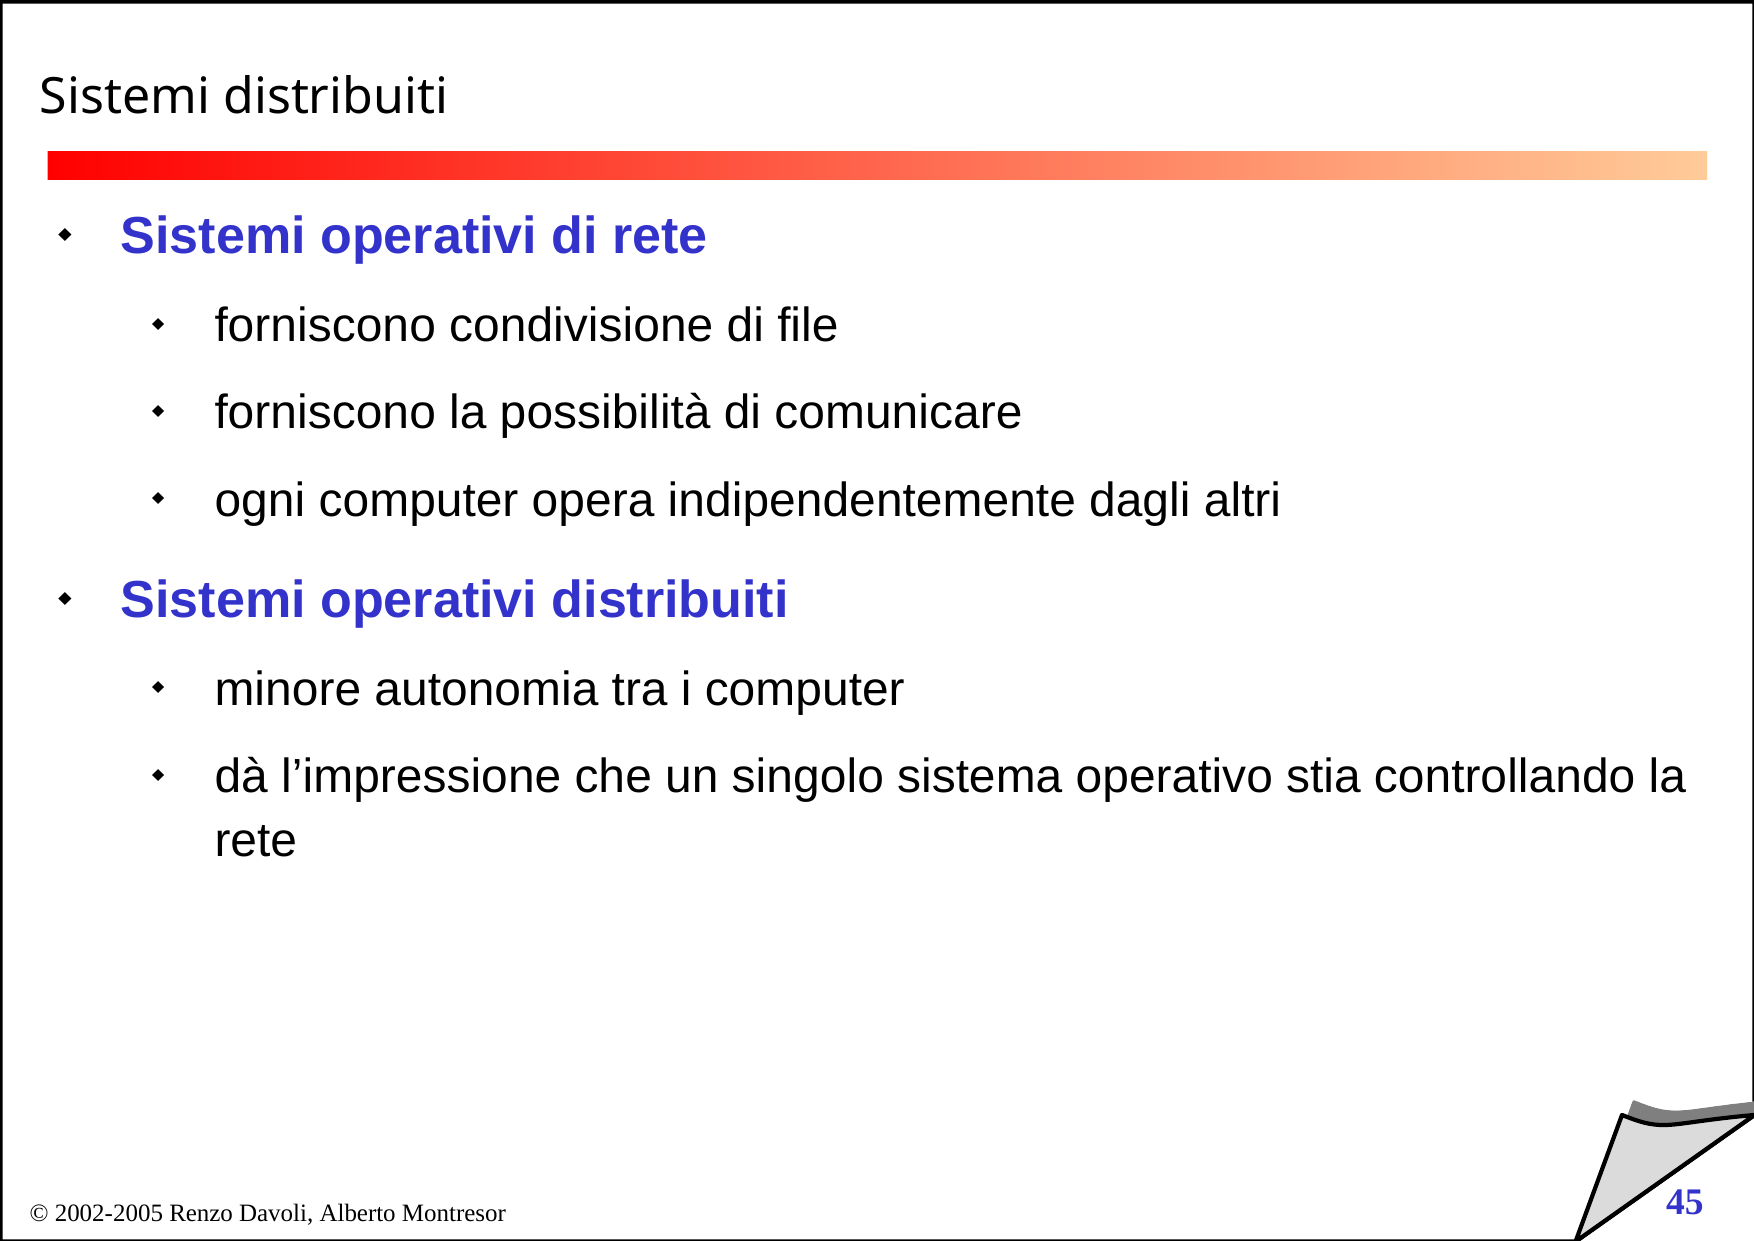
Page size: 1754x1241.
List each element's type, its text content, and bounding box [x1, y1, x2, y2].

list Sistemi operativi di rete forniscono condivisione di file forniscono la possibilità di comunicare ogni computer opera indipendentemente dagli altri Sistemi operativi distribuiti minore autonomia tra i computer dà l’impressione che un singolo sistema operativo stia controllando la rete [58, 206, 1696, 889]
title Sistemi distribuiti [40, 49, 1713, 144]
